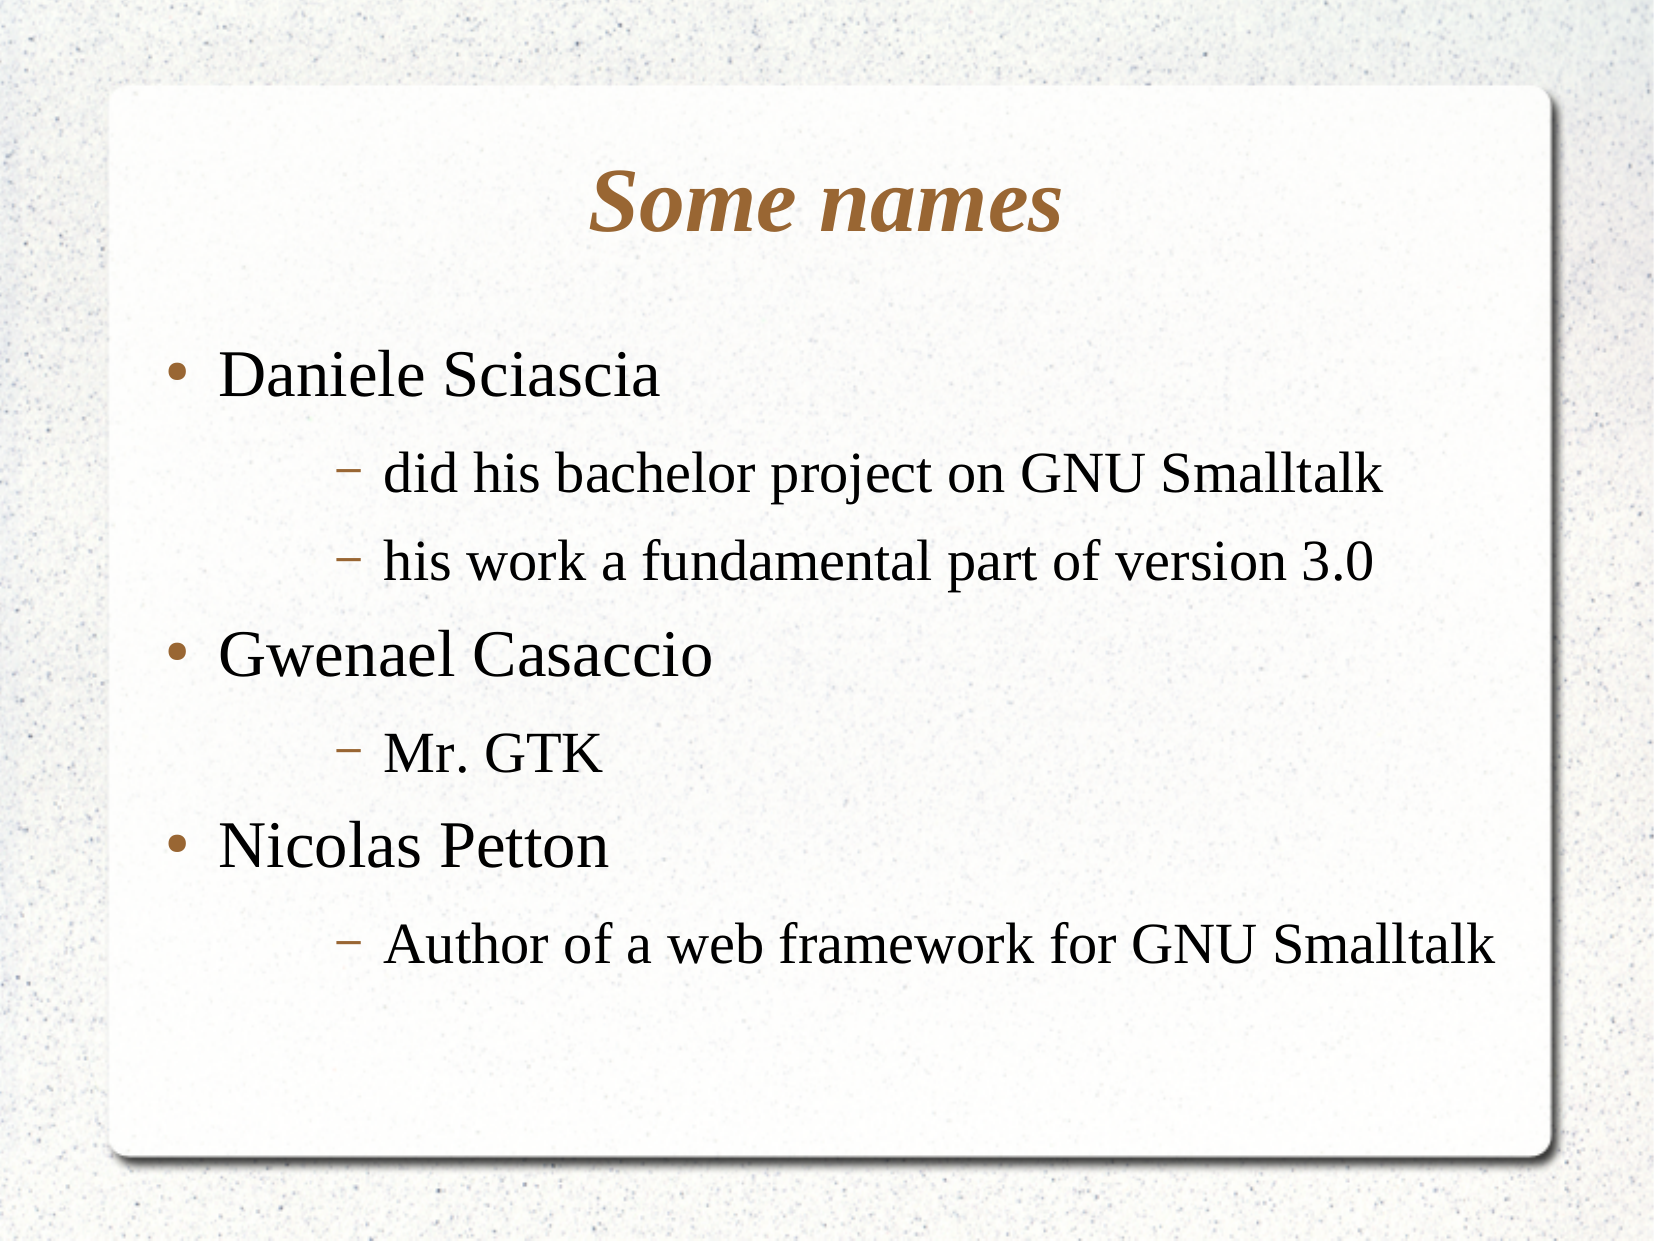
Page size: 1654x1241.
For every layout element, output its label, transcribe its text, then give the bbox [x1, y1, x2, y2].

picture [0, 0, 1654, 1241]
title Some names [118, 104, 1536, 297]
list Daniele Sciascia did his bachelor project on GNU Smalltalk his work a fundamental part of version 3.0 Gwenael Casaccio Mr. GTK Nicolas Petton Author of a web framework for GNU Smalltalk [147, 336, 1506, 977]
